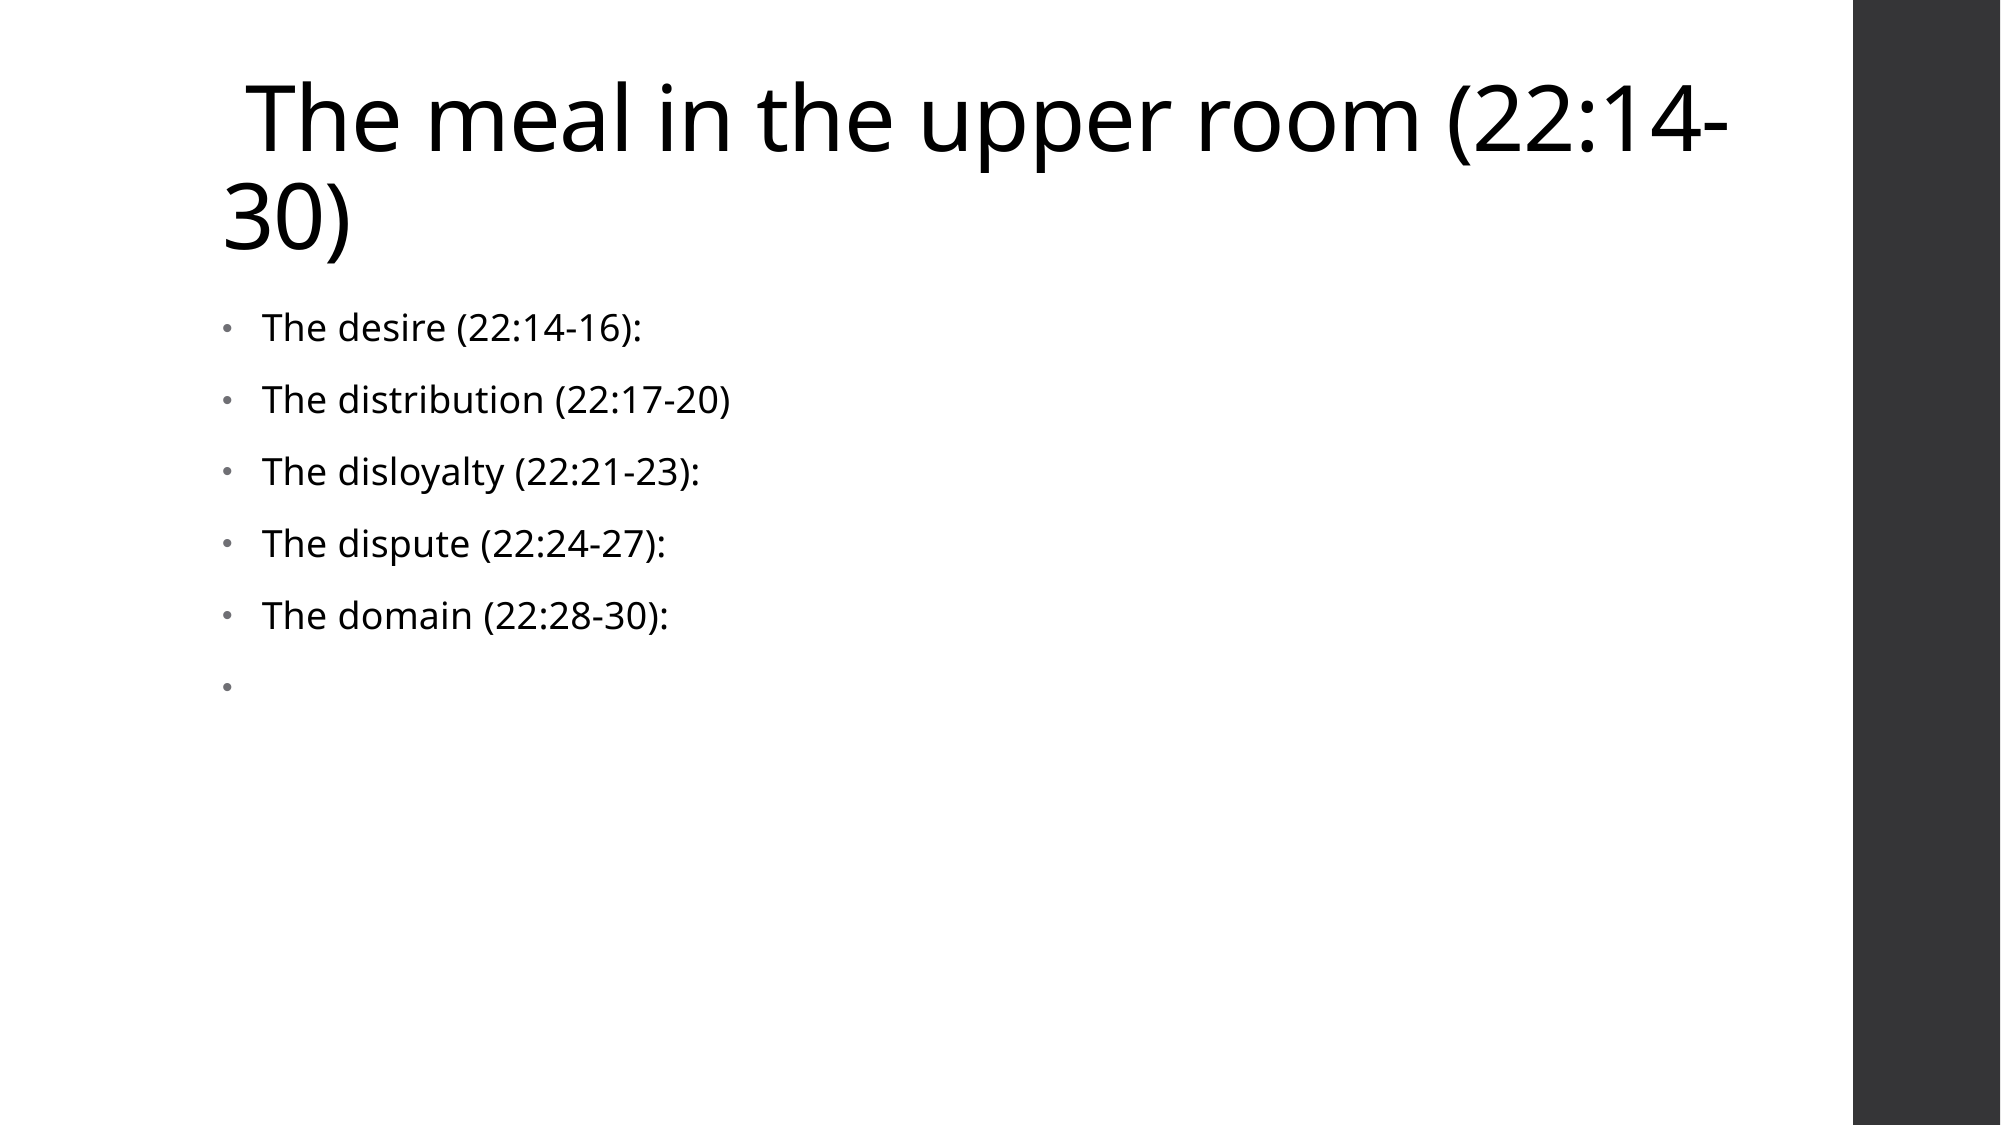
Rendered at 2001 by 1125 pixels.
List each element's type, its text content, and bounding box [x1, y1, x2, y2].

list The desire (22:14-16): The distribution (22:17-20) The disloyalty (22:21-23): The dispute (22:24-27): The domain (22:28-30): [206, 299, 1617, 1014]
title The meal in the upper room (22:14-30) [206, 60, 1797, 278]
